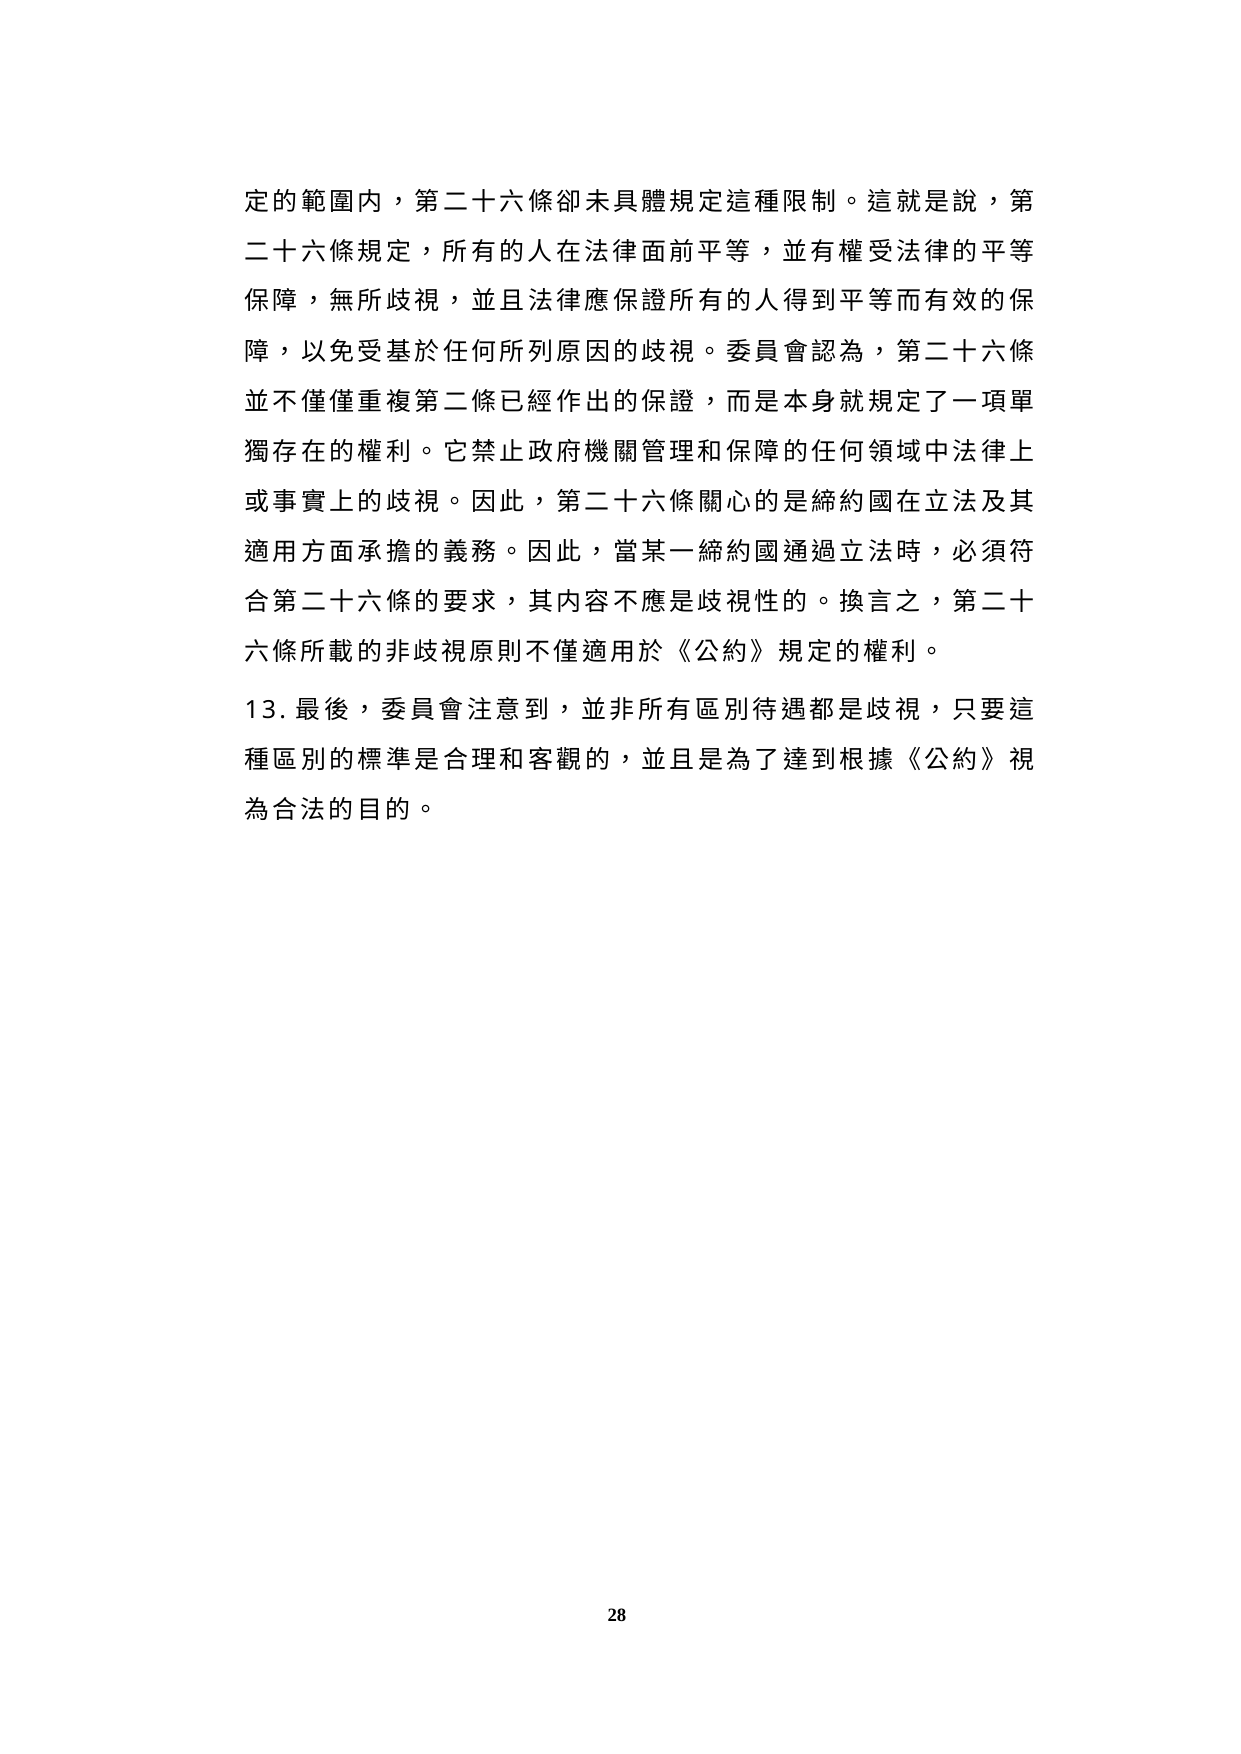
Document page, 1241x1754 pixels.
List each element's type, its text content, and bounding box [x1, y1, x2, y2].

text_box 定的範圍内，第二十六條卻未具體規定這種限制。這就是說，第 二十六條規定，所有的人在法律面前平等，並有權受法律的平等 保障，無所歧視，並且法律應保證所有的人得到平等而有效的保 障，以免受基於任何所列原因的歧視。委員會認為，第二十六條 並不僅僅重複第二條已經作出的保證，而是本身就規定了一項單 獨存在的權利。它禁止政府機關管理和保障的任何領域中法律上 或事實上的歧視。因此，第二十六條關心的是締約國在立法及其 適用方面承擔的義務。因此，當某一締約國通過立法時，必須符 合第二十六條的要求，其内容不應是歧視性的。換言之，第二十 六條所載的非歧視原則不僅適用於《公約》規定的權利。 13.最後，委員會注意到，並非所有區別待遇都是歧視，只要這 種區別的標準是合理和客觀的，並且是為了達到根據《公約》視 為合法的目的。 [244, 165, 1055, 816]
text_box 28 [608, 1603, 633, 1623]
text_box 28 [608, 1610, 613, 1619]
